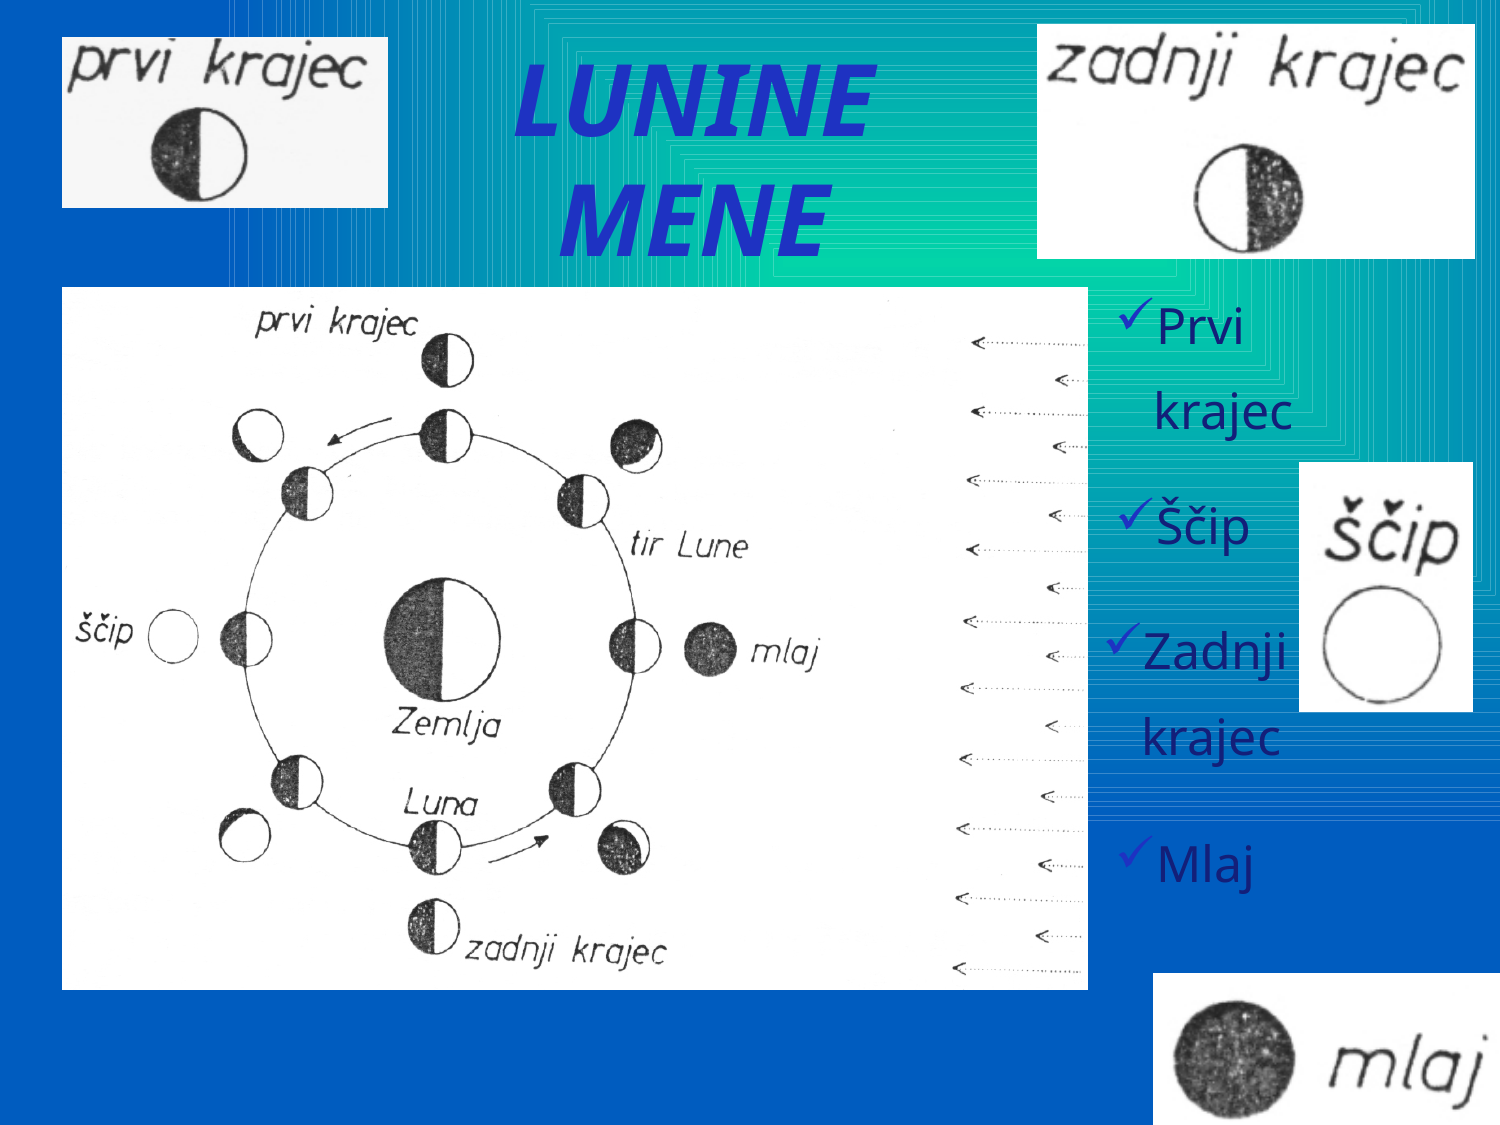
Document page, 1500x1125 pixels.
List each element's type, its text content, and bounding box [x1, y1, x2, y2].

text_box Mlaj [1099, 824, 1388, 900]
text_box Zadnji krajec [1087, 612, 1375, 773]
title LUNINE MENE [437, 37, 950, 275]
picture [62, 287, 1088, 990]
picture [62, 37, 387, 208]
picture [1037, 24, 1474, 260]
text_box Ščip [1099, 487, 1325, 563]
picture [1299, 462, 1473, 712]
text_box Prvi krajec [1099, 287, 1338, 448]
picture [1153, 973, 1500, 1125]
